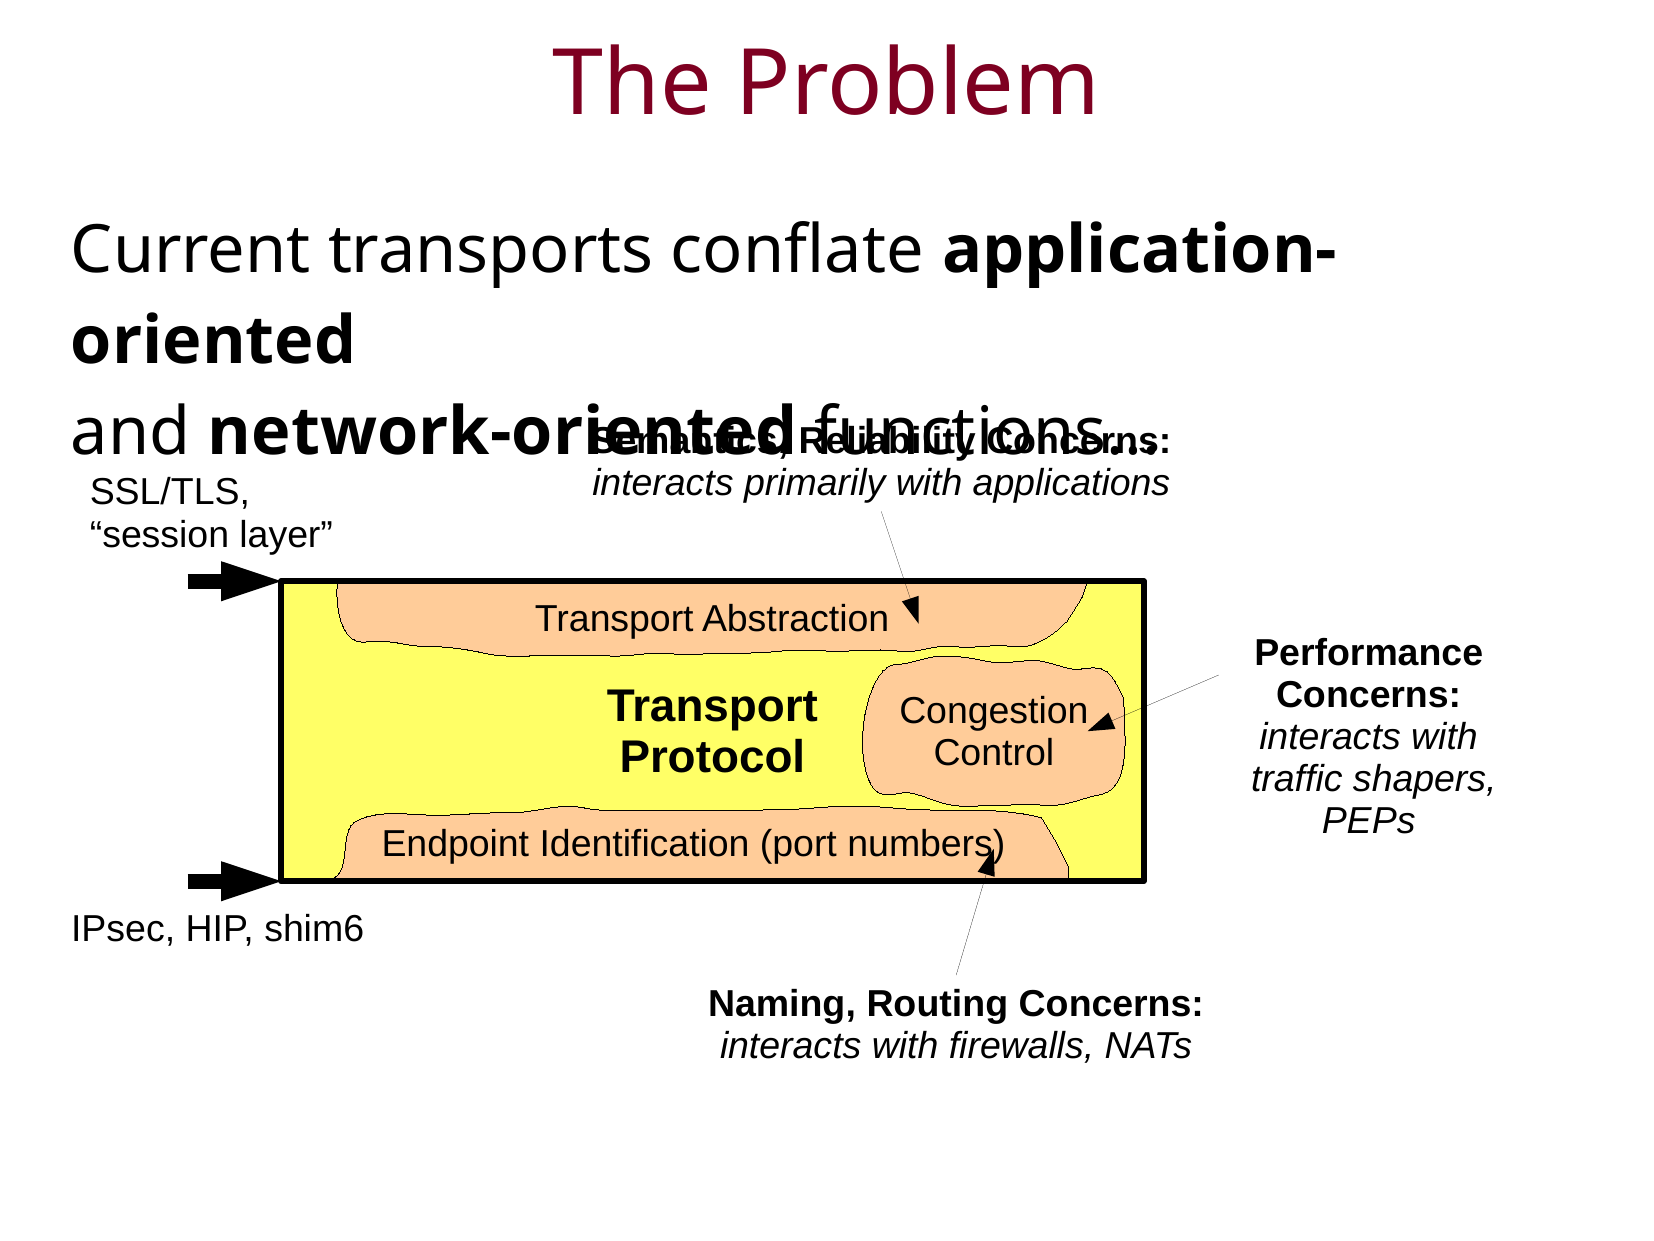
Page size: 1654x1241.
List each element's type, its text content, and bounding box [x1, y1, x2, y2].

title The Problem [82, 8, 1571, 151]
text_box SSL/TLS, “session layer” [75, 463, 376, 563]
text_box Endpoint Identification (port numbers) [333, 806, 1069, 878]
text_box Transport Abstraction [336, 584, 1087, 657]
text_box Performance Concerns: interacts with traffic shapers, PEPs [1181, 623, 1557, 849]
text_box Naming, Routing Concerns: interacts with firewalls, NATs [618, 975, 1294, 1074]
list Current transports conflate application-oriented and network-oriented functions... and where does security and location-independence go? [70, 201, 1601, 1210]
text_box Transport Protocol [284, 584, 1141, 878]
text_box Semantics, Reliability Concerns: interacts primarily with applications [468, 412, 1294, 512]
text_box Congestion Control [862, 656, 1126, 807]
text_box IPsec, HIP, shim6 [56, 900, 413, 957]
